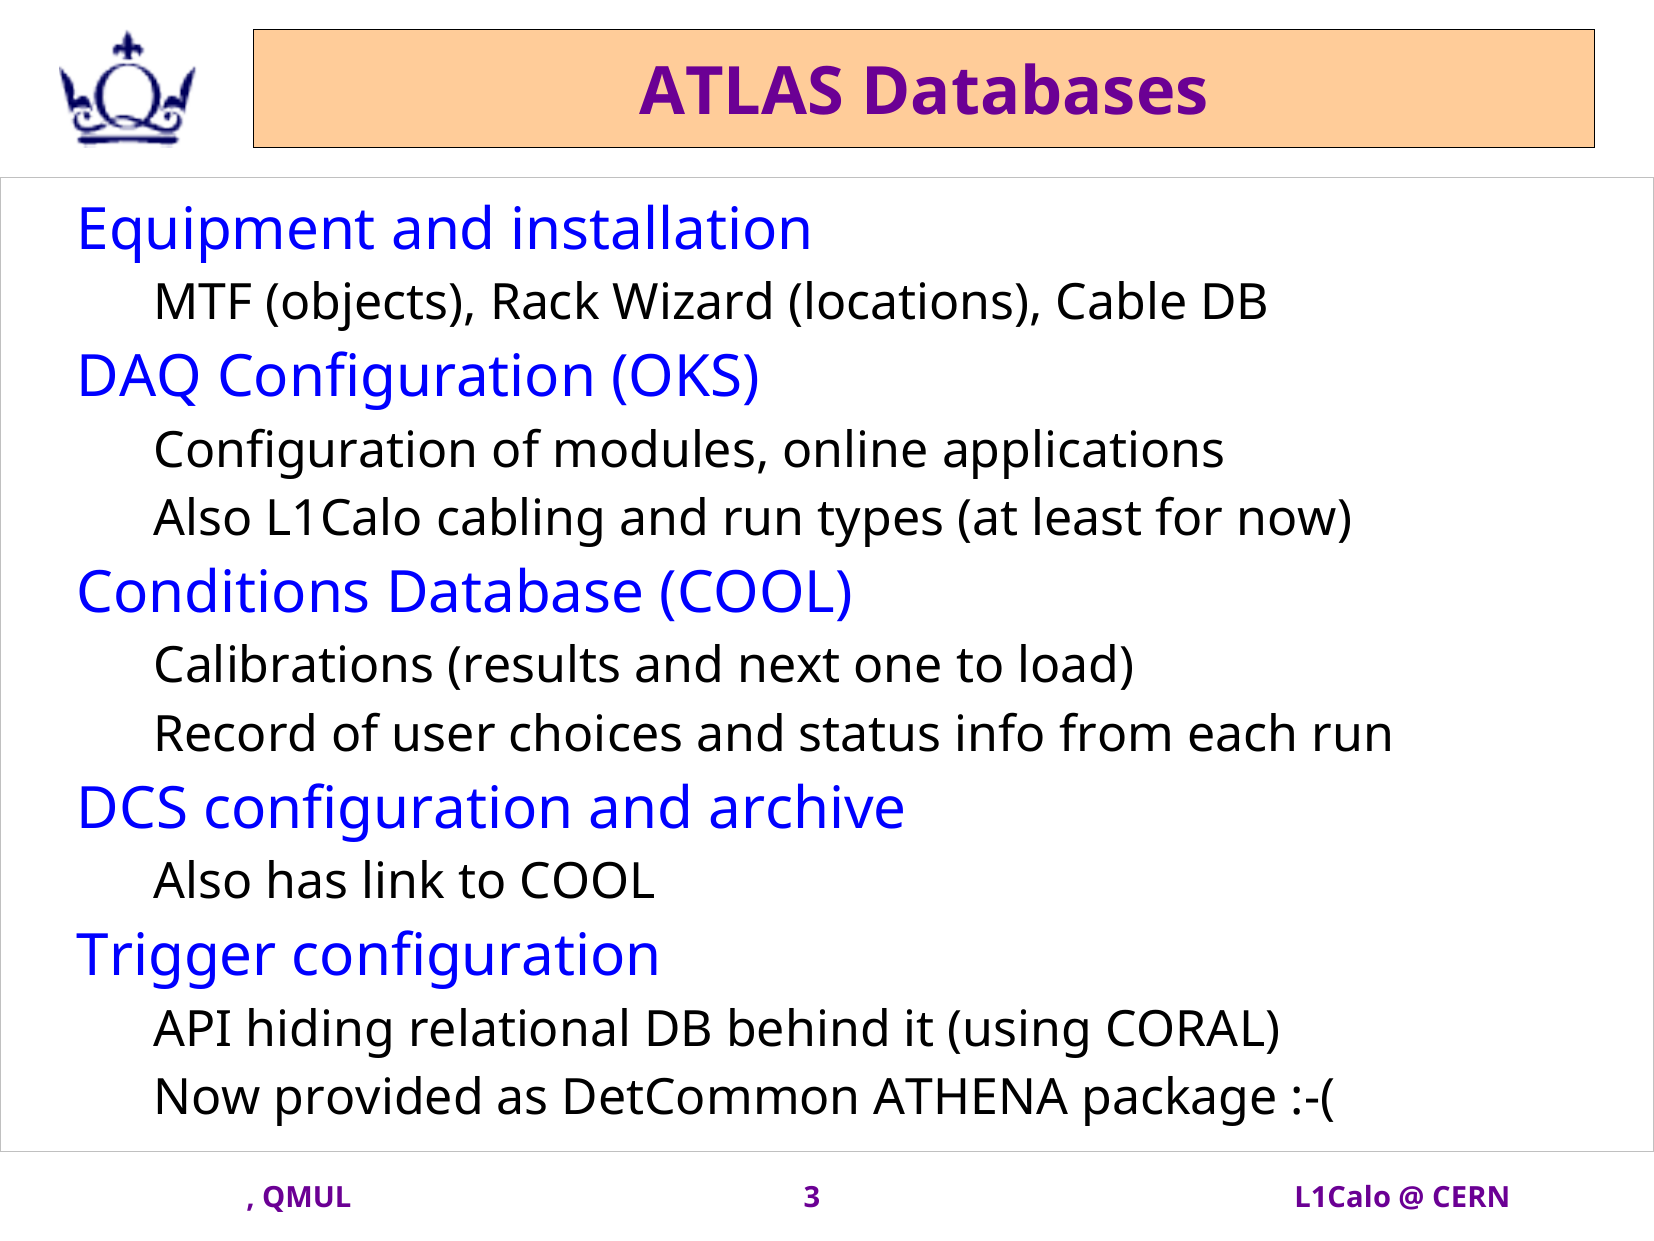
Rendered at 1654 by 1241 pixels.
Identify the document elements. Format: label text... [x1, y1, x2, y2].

title ATLAS Databases [253, 29, 1595, 148]
picture [59, 29, 200, 148]
list Equipment and installation MTF (objects), Rack Wizard (locations), Cable DB DAQ Configuration (OKS) Configuration of modules, online applications Also L1Calo cabling and run types (at least for now) Conditions Database (COOL) Calibrations (results and next one to load) Record of user choices and status info from each run DCS configuration and archive Also has link to COOL Trigger configuration API hiding relational DB behind it (using CORAL) Now provided as DetCommon ATHENA package :-( [59, 186, 1603, 1157]
